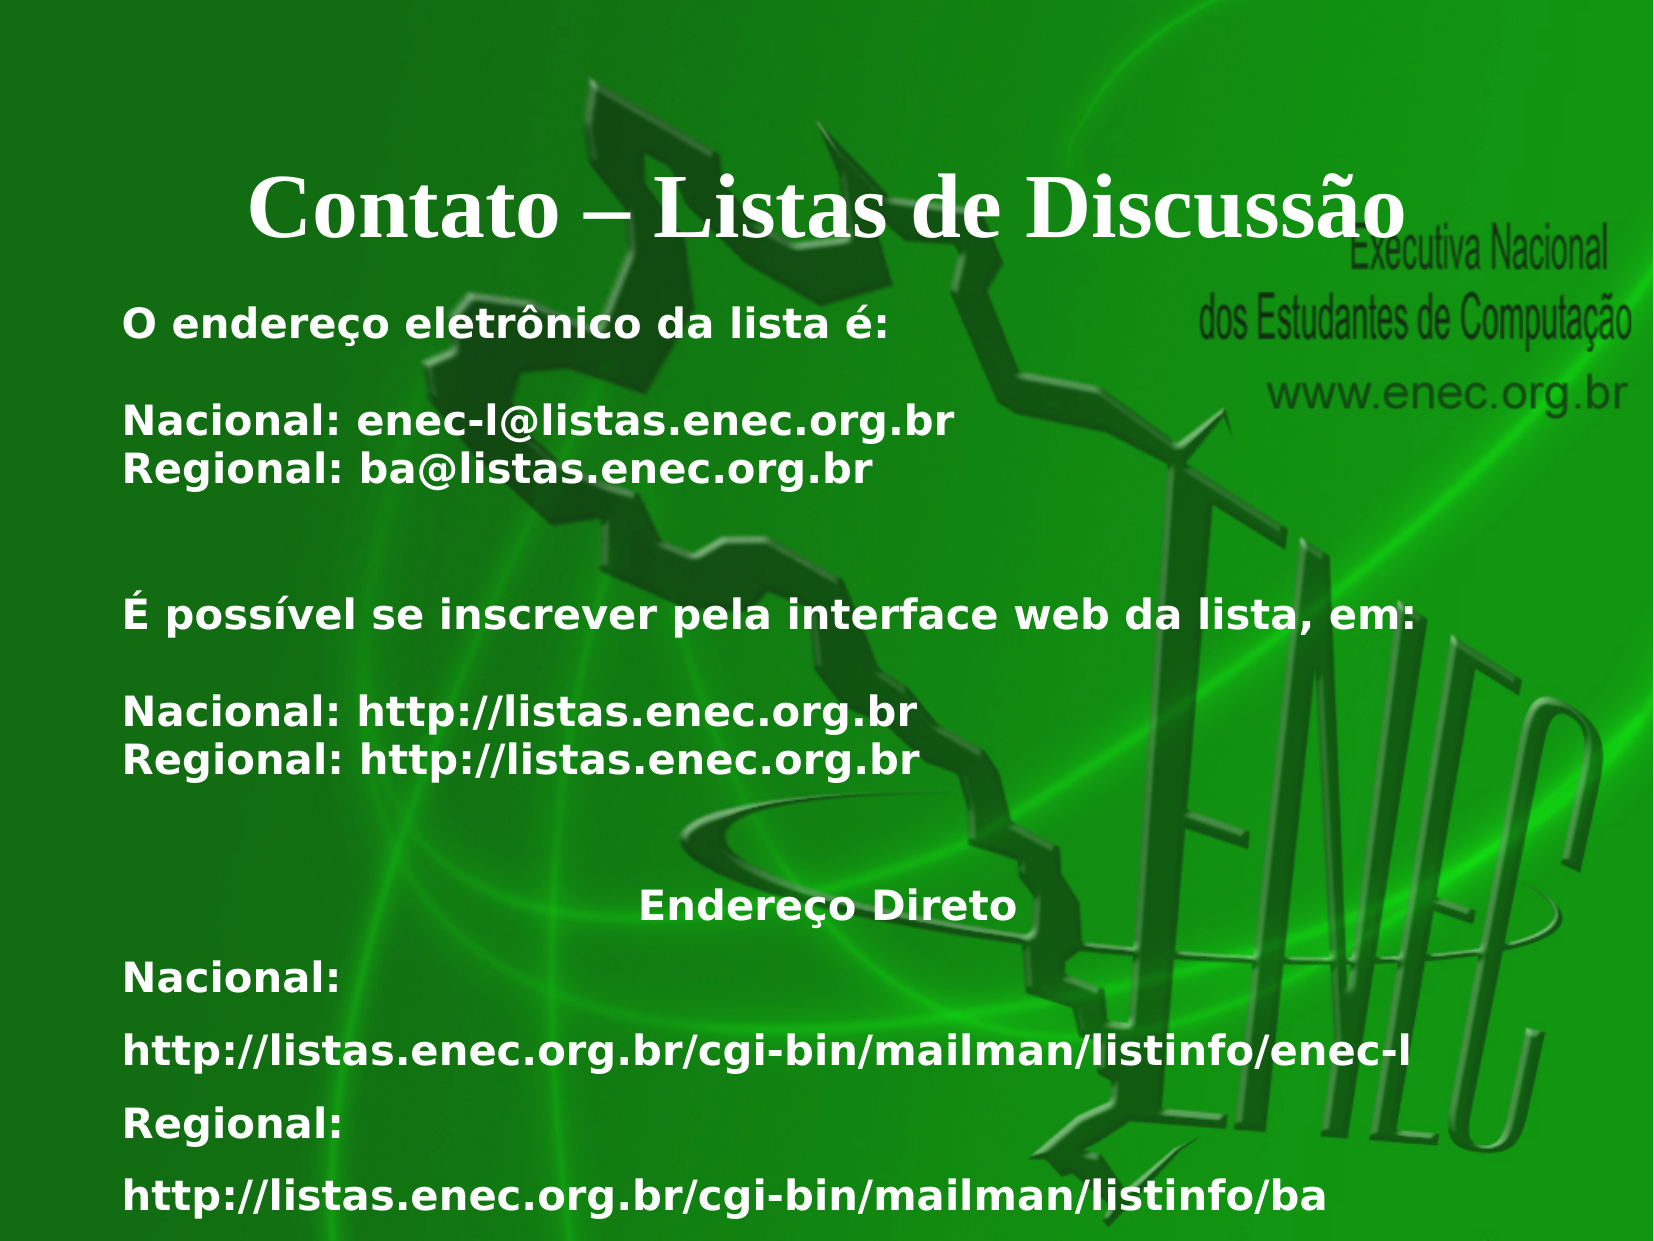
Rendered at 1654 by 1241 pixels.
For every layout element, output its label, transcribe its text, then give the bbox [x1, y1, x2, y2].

title Contato – Listas de Discussão [121, 103, 1534, 250]
picture [0, 0, 1654, 1241]
text_box O endereço eletrônico da lista é: Nacional: enec-l@listas.enec.org.br Regional: ba@listas.enec.org.br É possível se inscrever pela interface web da lista, em: Nacional: http://listas.enec.org.br Regional: http://listas.enec.org.br Endereço Direto Nacional: http://listas.enec.org.br/cgi-bin/mailman/listinfo/enec-l Regional: http://listas.enec.org.br/cgi-bin/mailman/listinfo/ba [121, 250, 1534, 1221]
